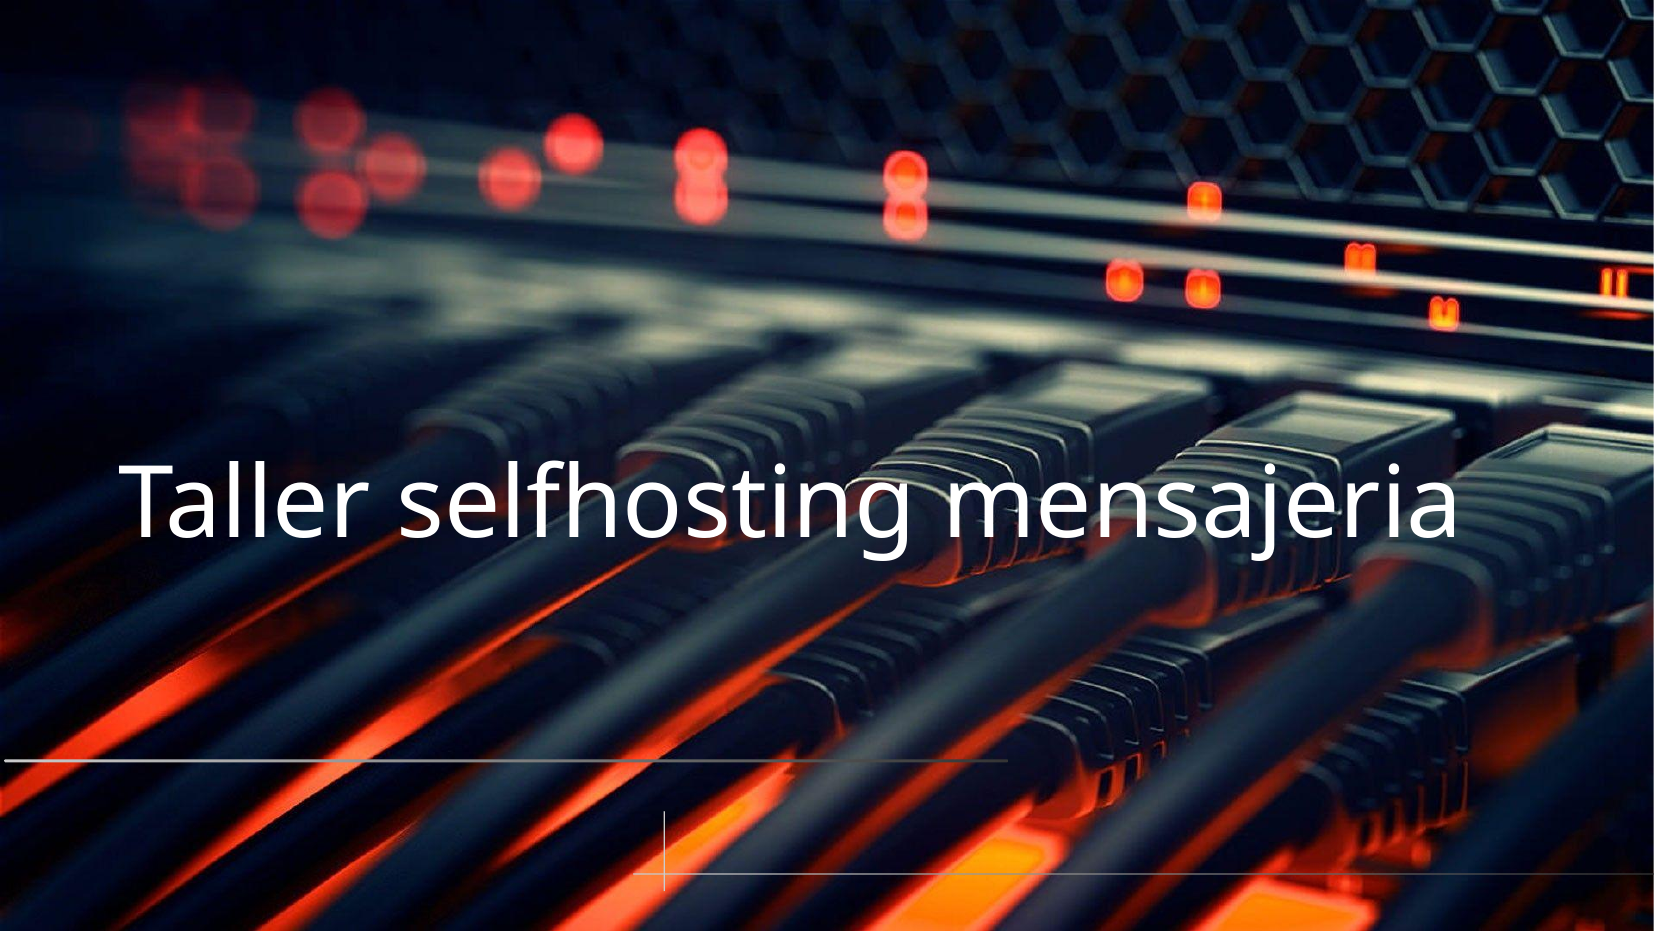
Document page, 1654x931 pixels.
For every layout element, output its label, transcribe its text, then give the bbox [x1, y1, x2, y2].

picture [0, 0, 1654, 931]
title Taller selfhosting mensajeria [118, 438, 1595, 559]
